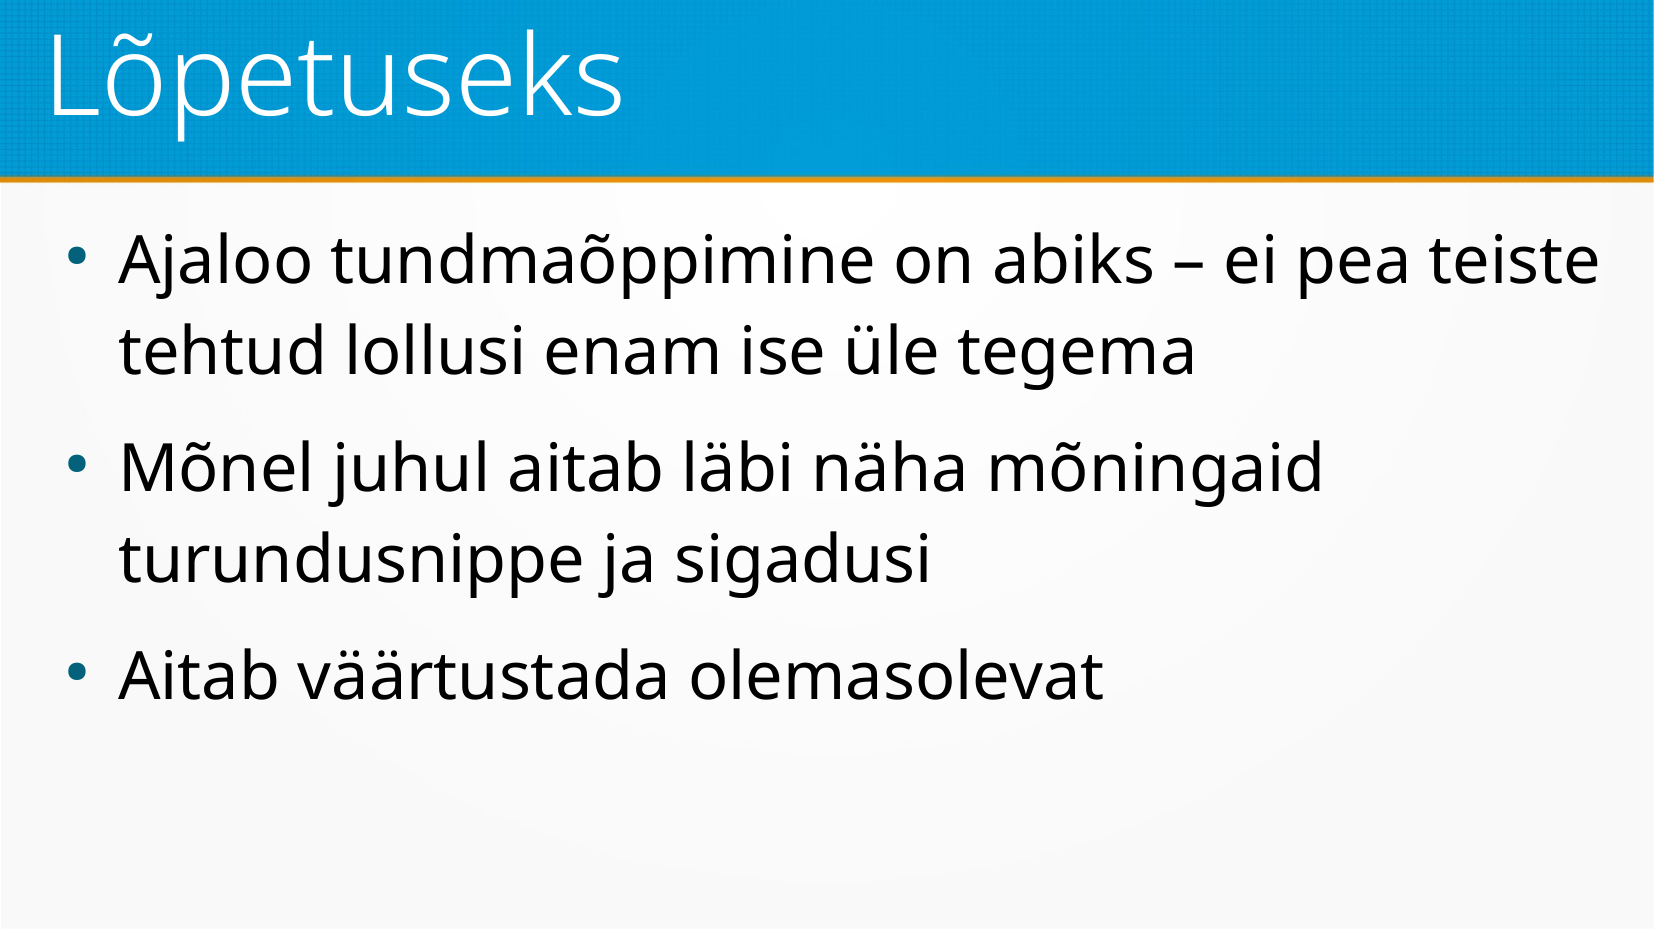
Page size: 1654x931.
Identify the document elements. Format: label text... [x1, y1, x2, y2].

title Lõpetuseks [43, 0, 1619, 149]
picture [0, 175, 1654, 931]
list Ajaloo tundmaõppimine on abiks – ei pea teiste tehtud lollusi enam ise üle tegema Mõnel juhul aitab läbi näha mõningaid turundusnippe ja sigadusi Aitab väärtustada olemasolevat [47, 212, 1607, 902]
